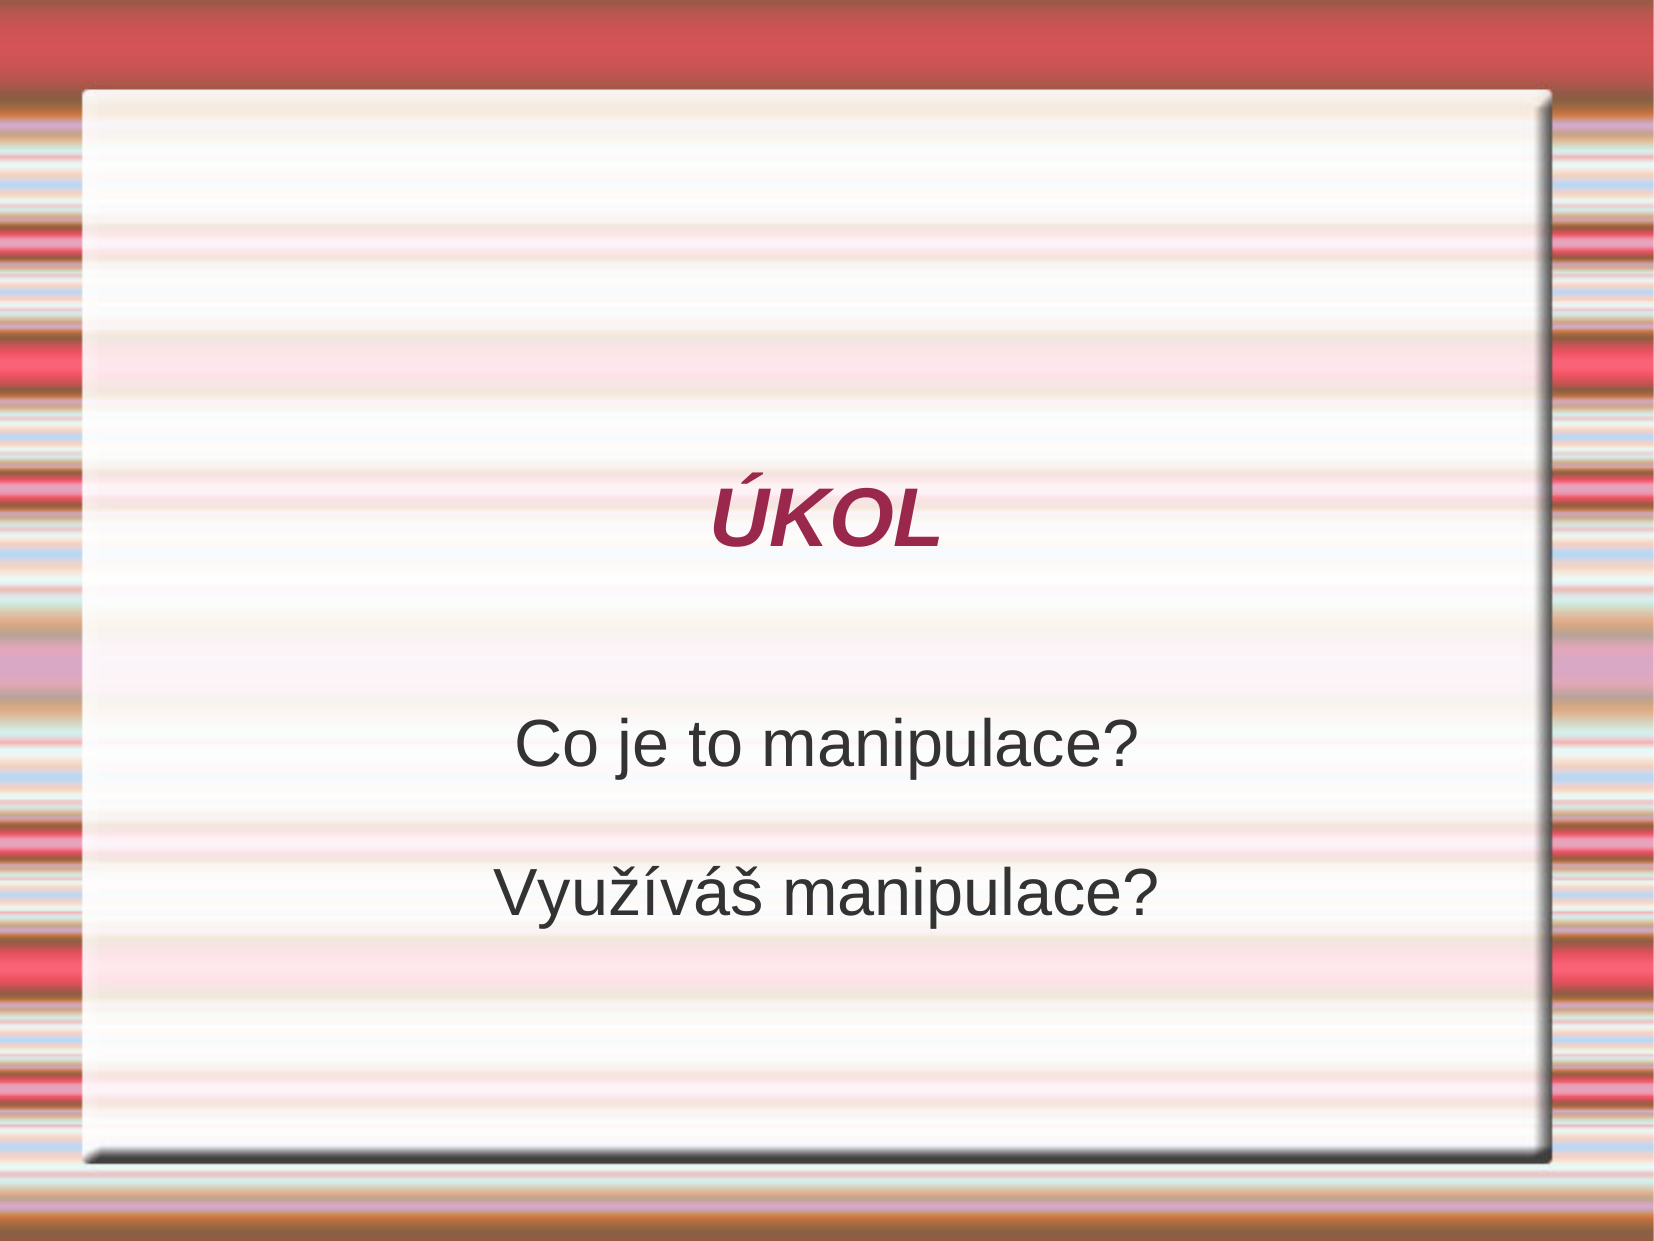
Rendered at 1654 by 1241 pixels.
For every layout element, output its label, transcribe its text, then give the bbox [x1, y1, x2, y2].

subtitle Co je to manipulace? Využíváš manipulace? [248, 702, 1406, 1020]
title ÚKOL [123, 385, 1530, 652]
